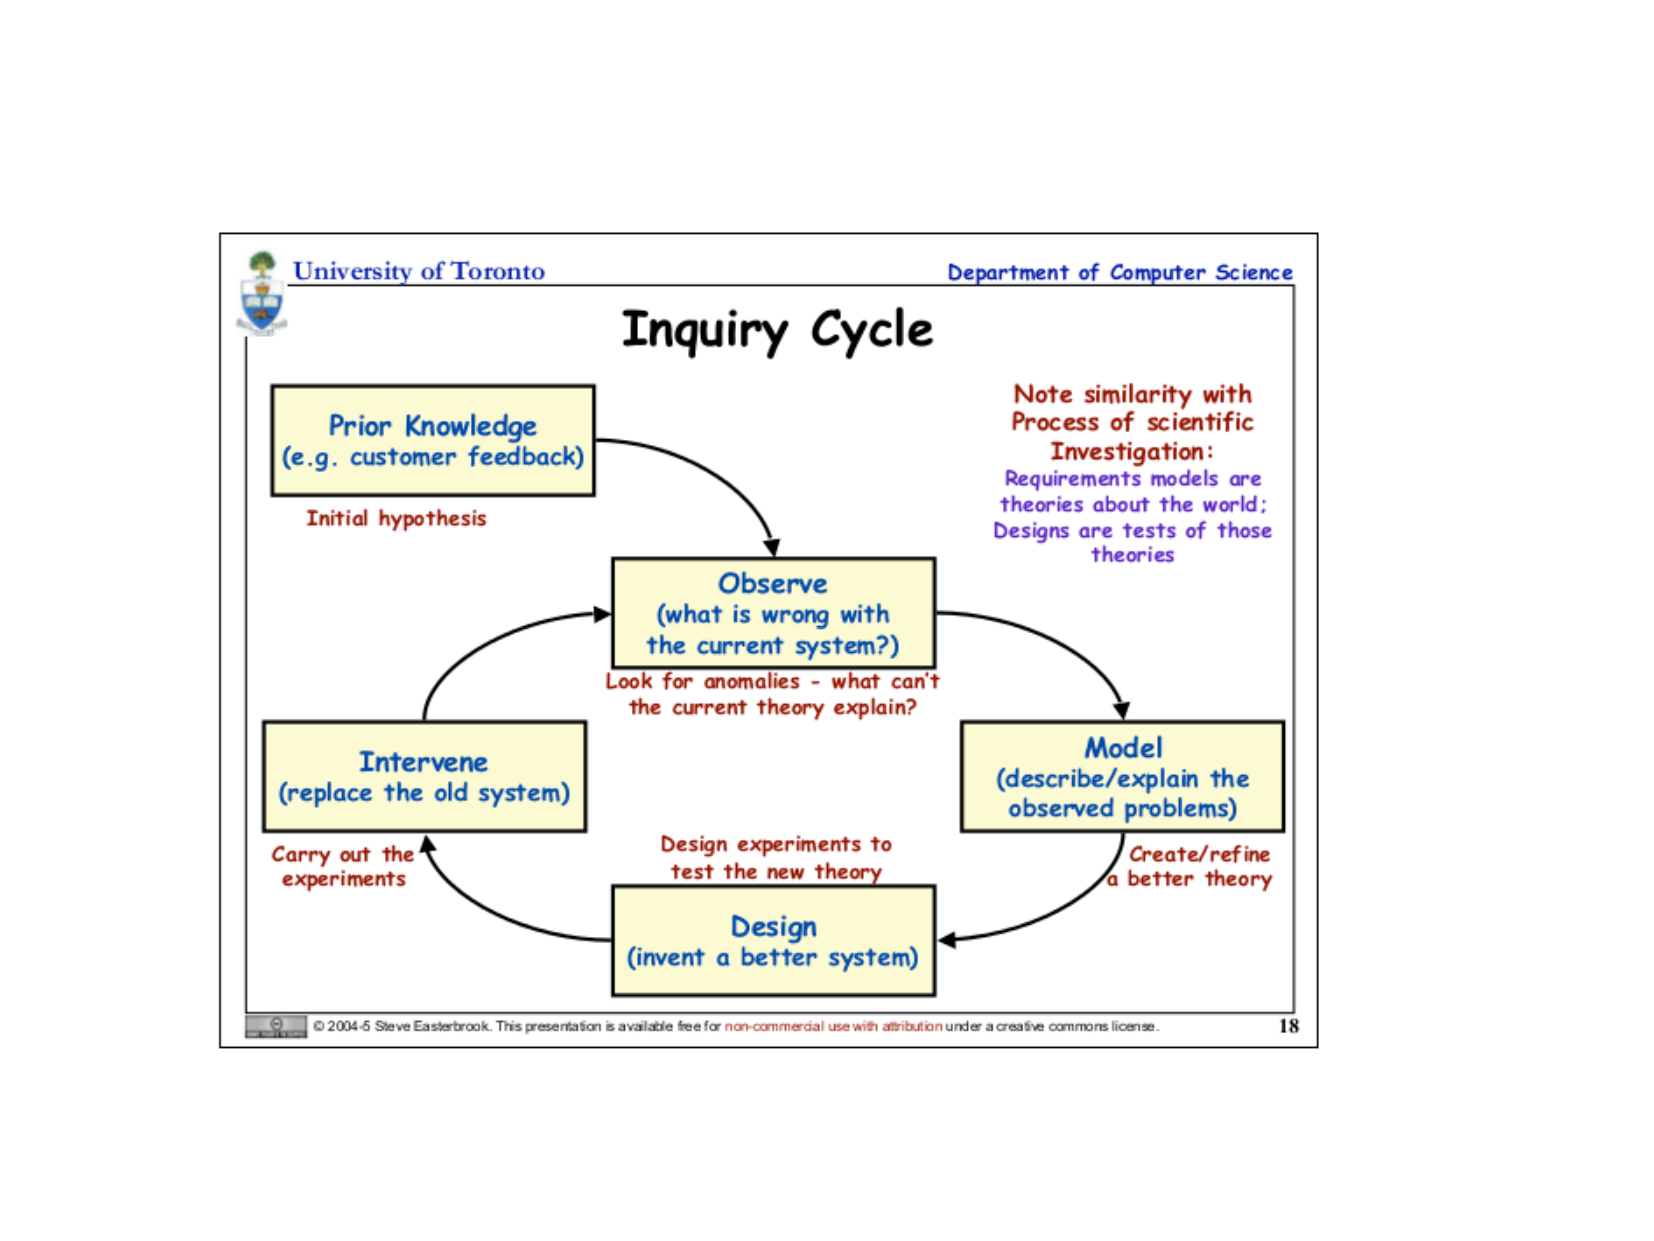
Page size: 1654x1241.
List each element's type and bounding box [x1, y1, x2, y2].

picture [160, 200, 1382, 1111]
